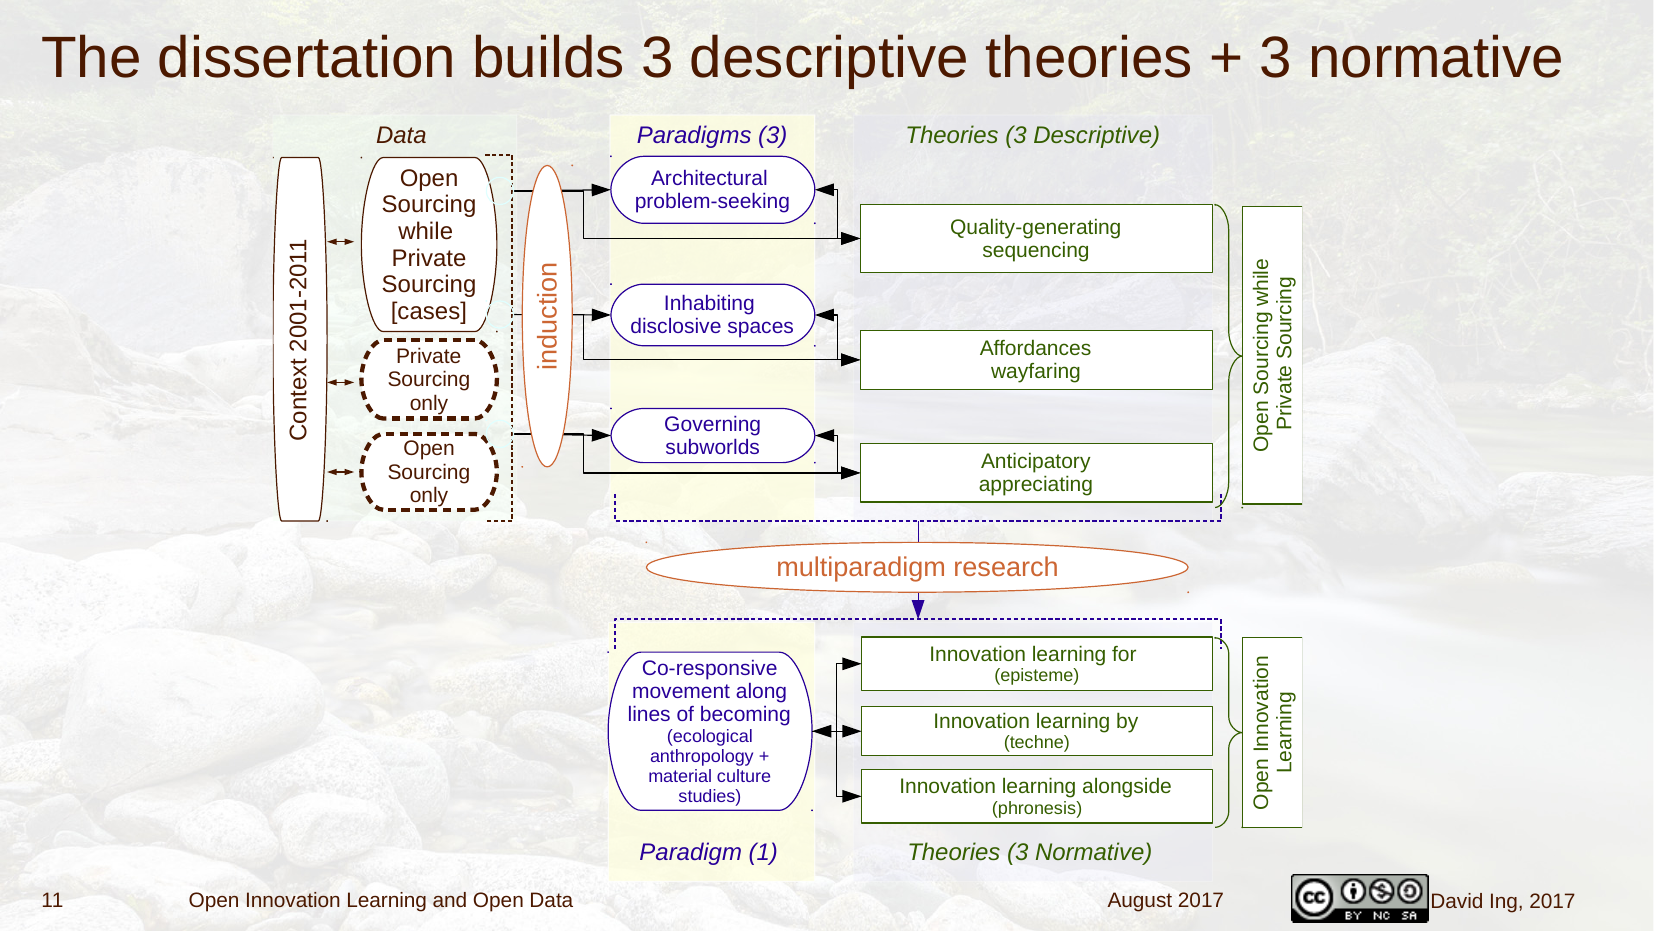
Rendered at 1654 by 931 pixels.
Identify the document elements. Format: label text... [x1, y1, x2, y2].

title The dissertation builds 3 descriptive theories + 3 normative [41, 30, 1613, 181]
picture [0, 0, 1654, 931]
